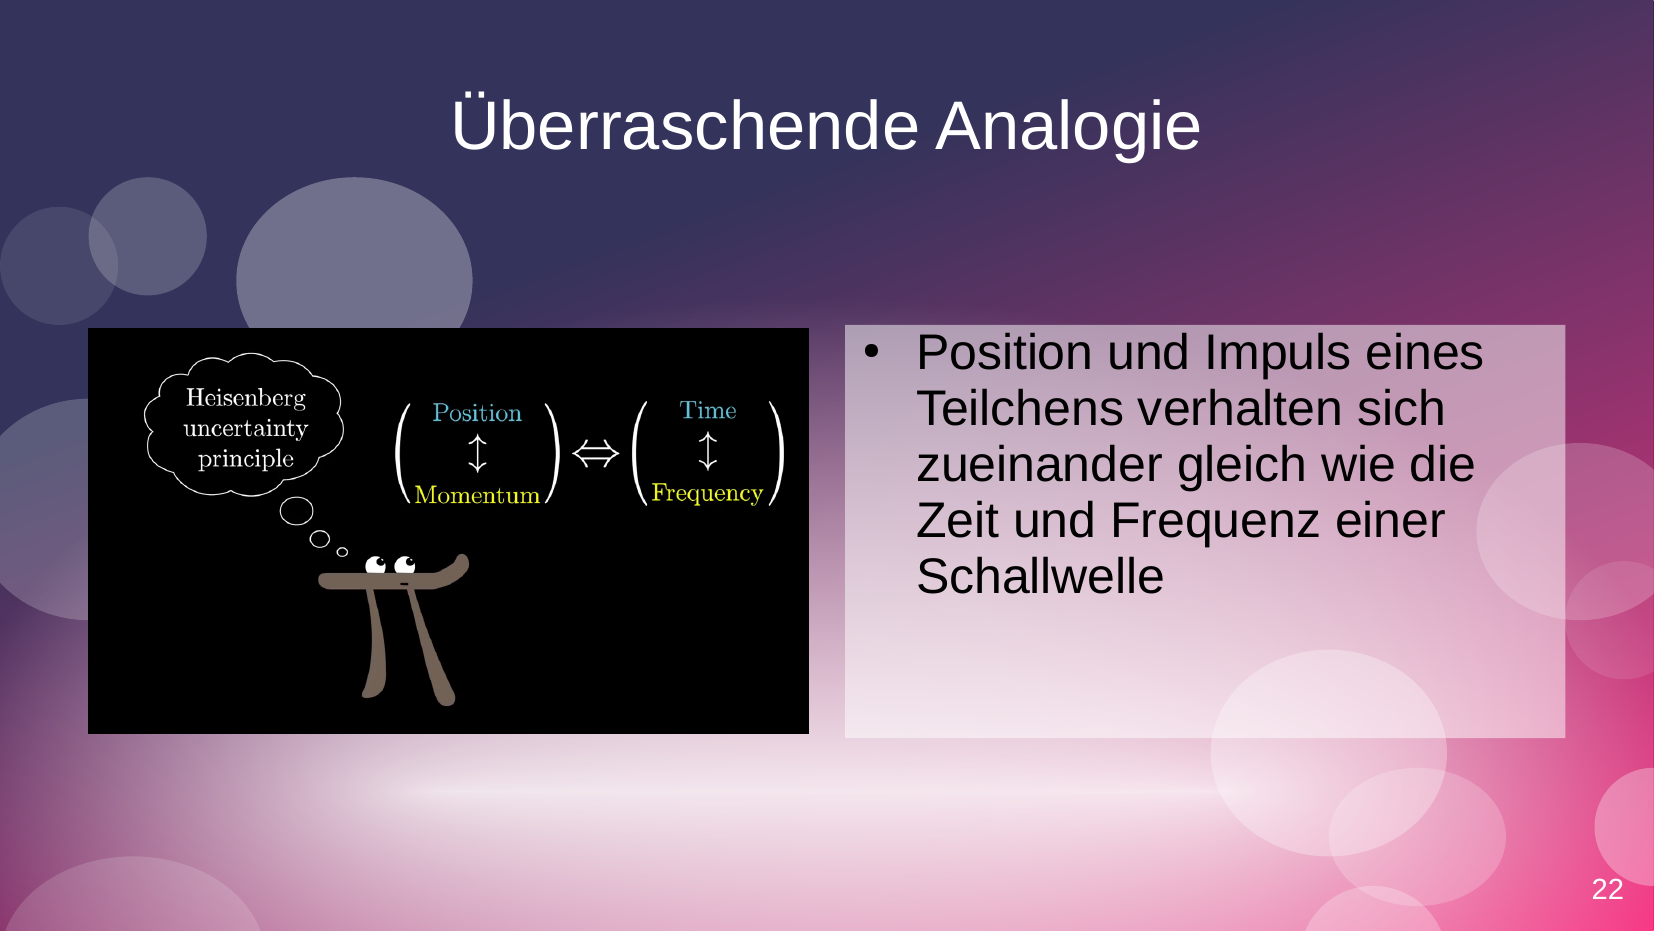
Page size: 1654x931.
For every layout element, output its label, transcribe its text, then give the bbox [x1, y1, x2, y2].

title Überraschende Analogie [88, 44, 1565, 207]
list Position und Impuls eines Teilchens verhalten sich zueinander gleich wie die Zeit und Frequenz einer Schallwelle [845, 324, 1566, 739]
picture [88, 328, 809, 735]
